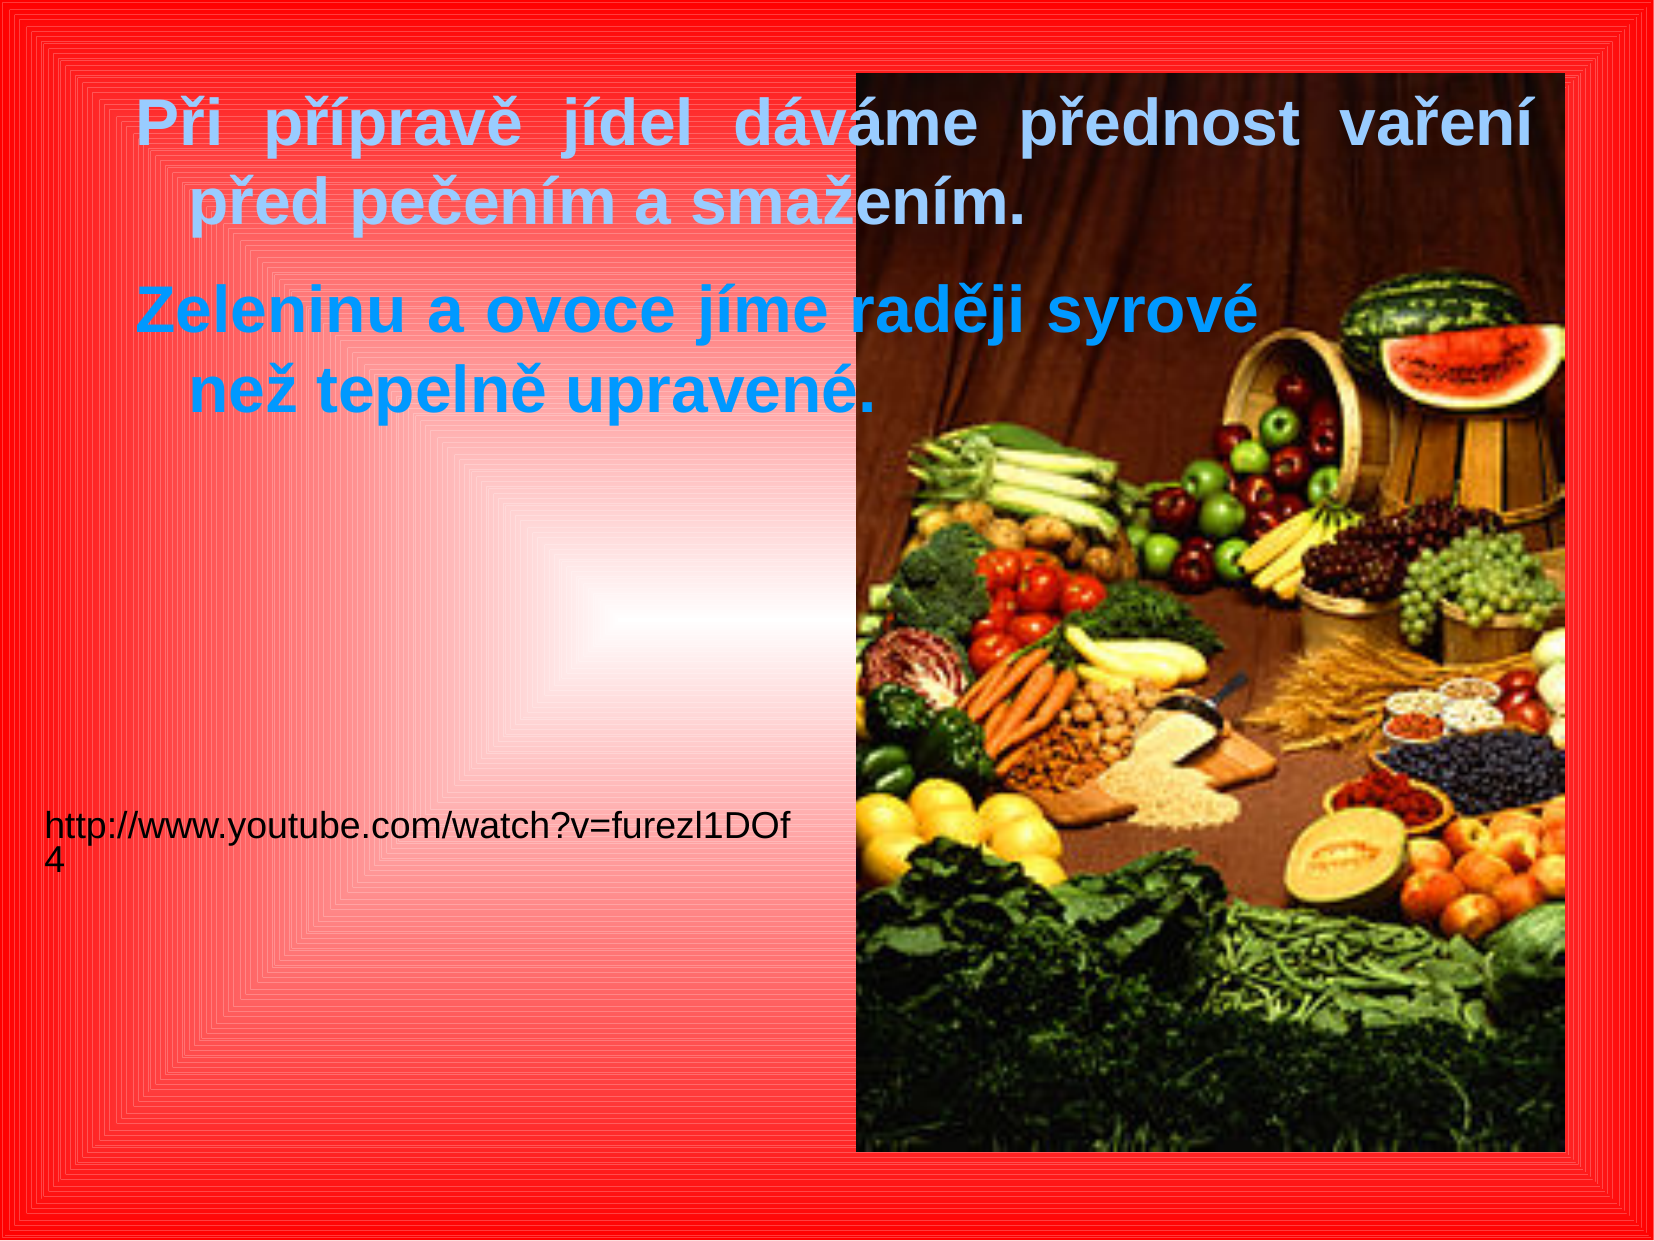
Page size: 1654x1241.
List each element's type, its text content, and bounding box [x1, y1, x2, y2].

text_box http://www.youtube.com/watch?v=furezl1DOf4 [29, 797, 823, 897]
picture [856, 73, 1565, 1152]
list Při přípravě jídel dáváme přednost vaření před pečením a smažením. Zeleninu a ovoce jíme raději syrové než tepelně upravené. [48, 79, 1537, 408]
